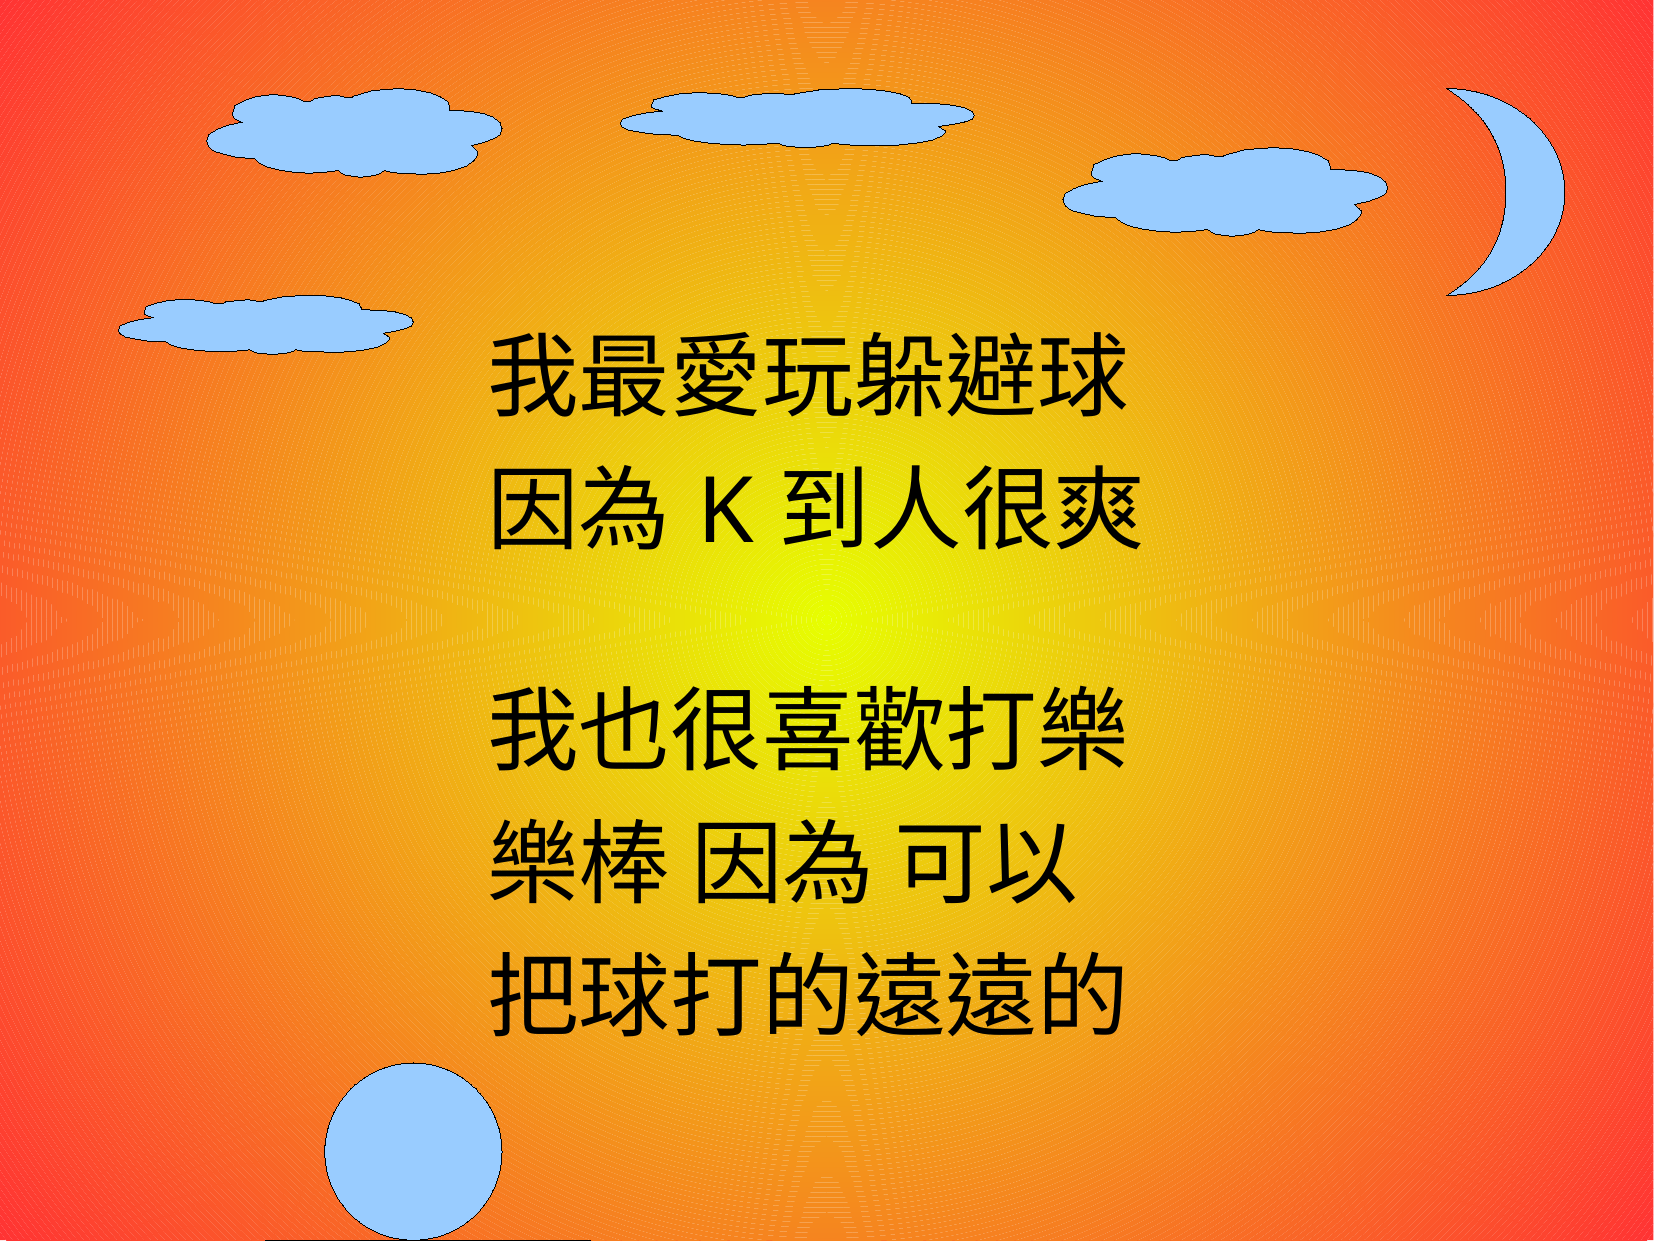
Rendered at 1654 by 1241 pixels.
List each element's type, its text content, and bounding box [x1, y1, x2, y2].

text_box [1062, 147, 1388, 237]
text_box 我也很喜歡打樂樂棒 因為 可以把球打的遠遠的 [472, 649, 1182, 958]
text_box 我最愛玩躲避球 因為K到人很爽 [472, 295, 1211, 494]
text_box [206, 88, 503, 178]
text_box [620, 88, 975, 148]
text_box [1446, 88, 1565, 296]
text_box [118, 295, 414, 355]
text_box [324, 1062, 503, 1240]
